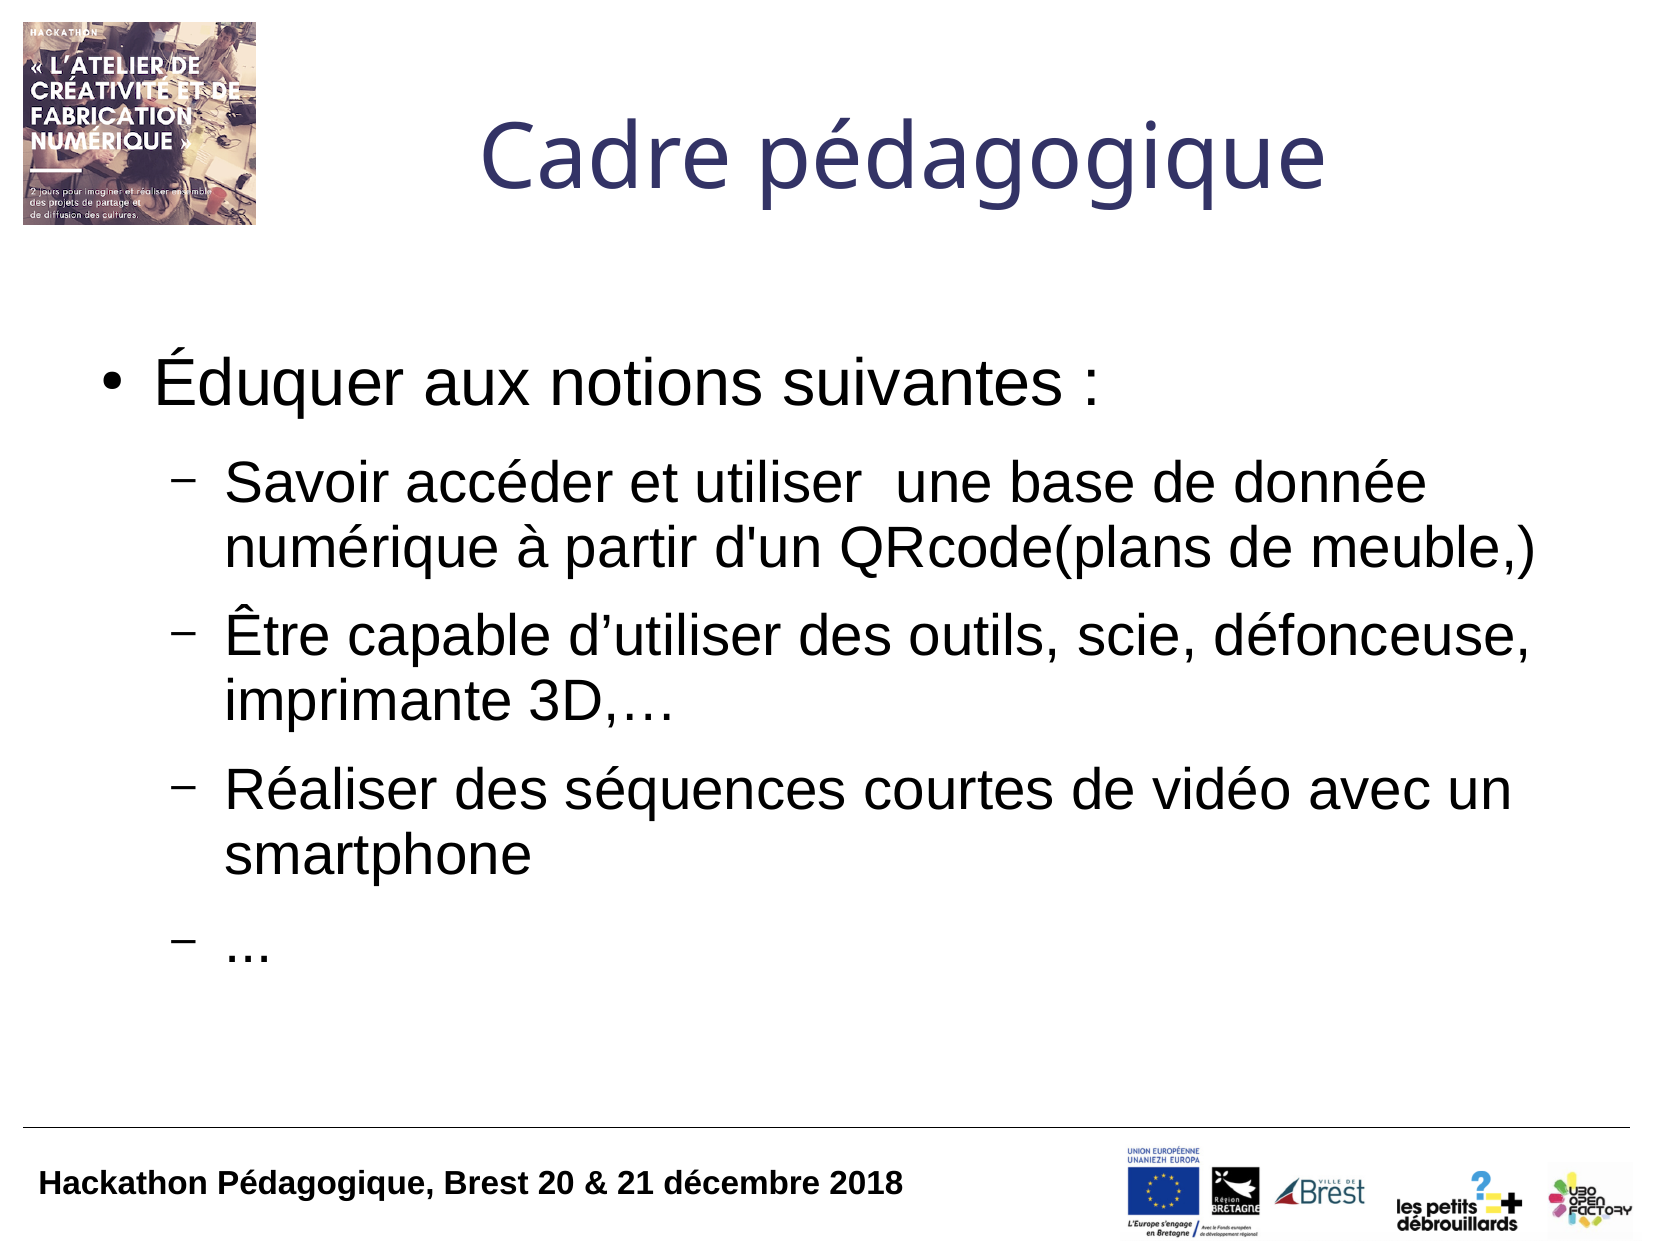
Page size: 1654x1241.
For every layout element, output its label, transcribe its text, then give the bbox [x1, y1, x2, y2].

title Cadre pédagogique [236, 49, 1571, 240]
picture [1120, 1137, 1642, 1241]
text_box Hackathon Pédagogique, Brest 20 & 21 décembre 2018 [23, 1157, 945, 1211]
picture [23, 22, 256, 225]
list Éduquer aux notions suivantes : Savoir accéder et utiliser une base de donnée numérique à partir d'un QRcode(plans de meuble,) Être capable d’utiliser des outils, scie, défonceuse, imprimante 3D,… Réaliser des séquences courtes de vidéo avec un smartphone ... [82, 240, 1571, 1060]
